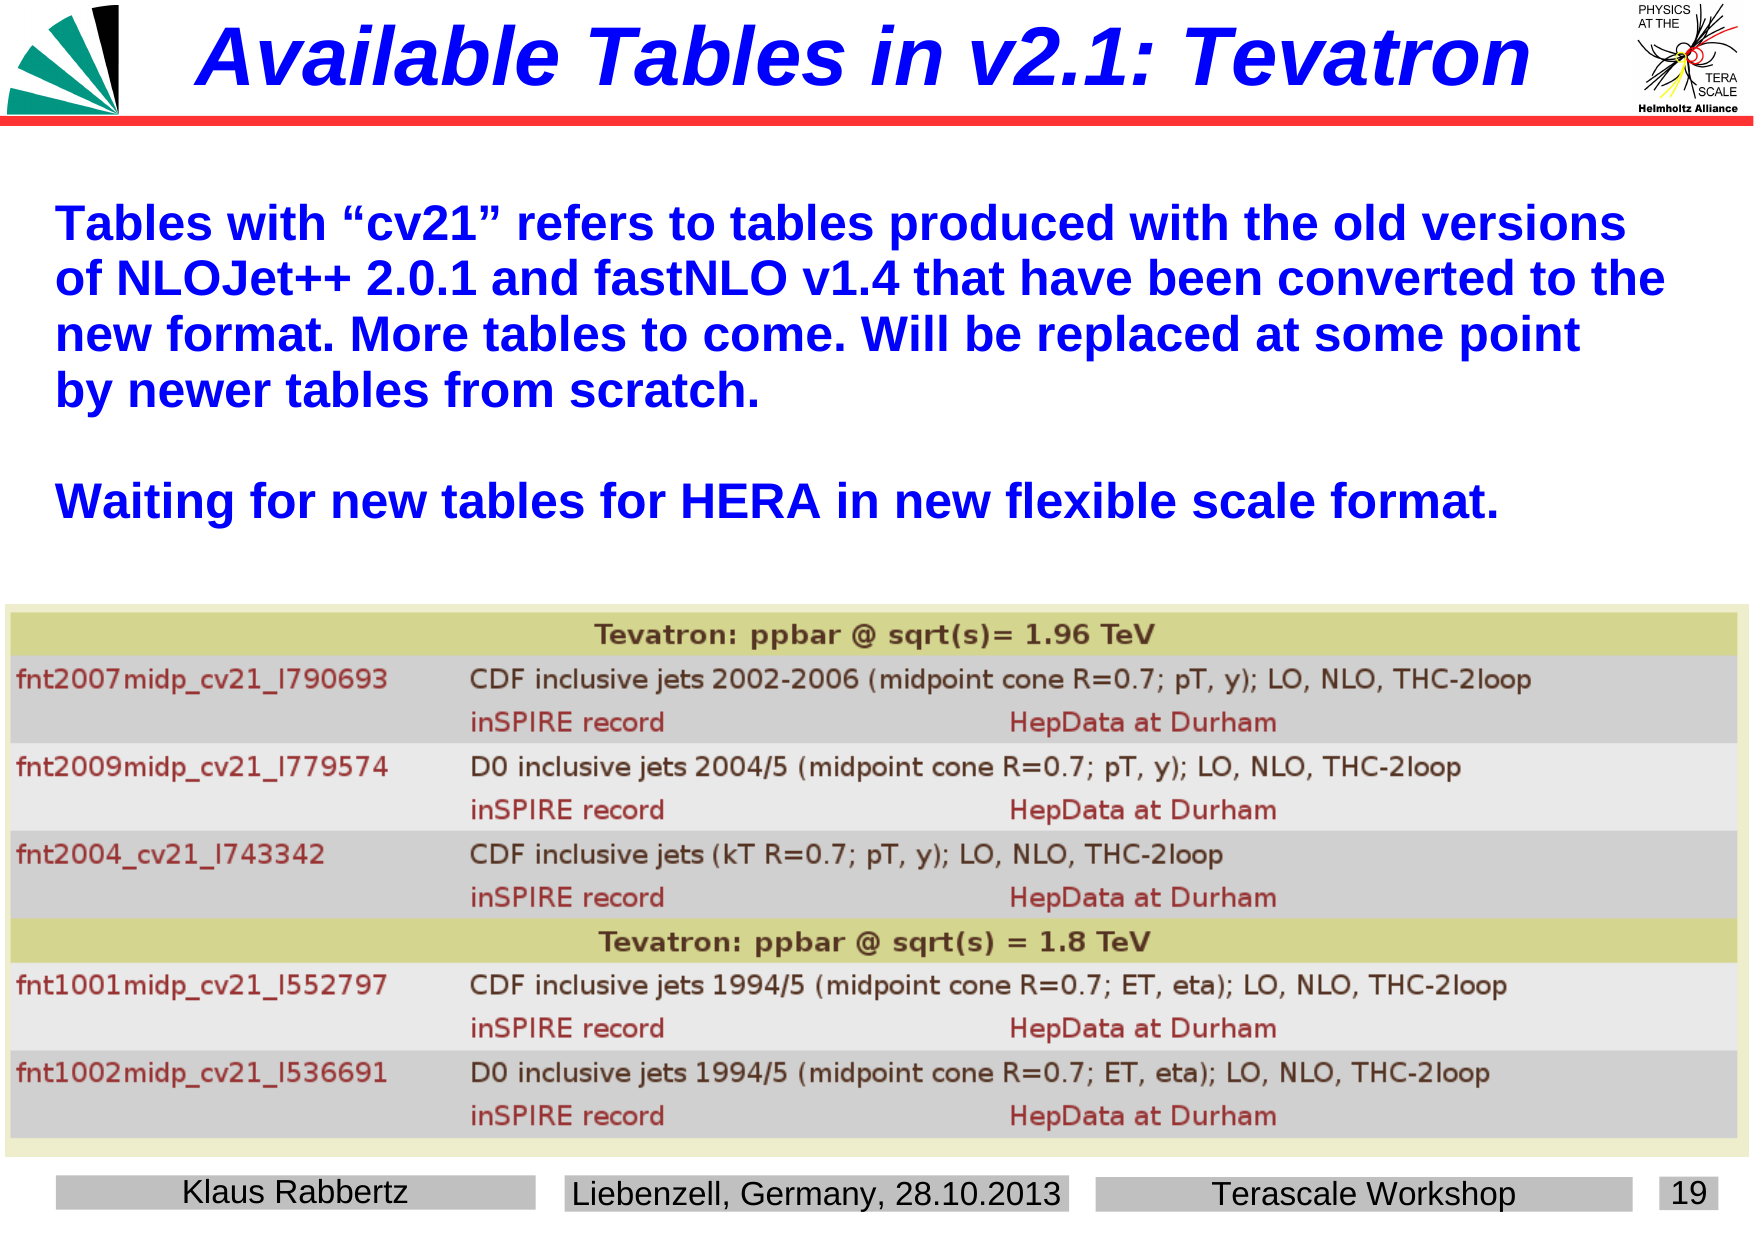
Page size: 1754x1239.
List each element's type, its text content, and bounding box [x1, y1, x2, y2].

text_box Tables with “cv21” refers to tables produced with the old versions of NLOJet++ 2.0.1 and fastNLO v1.4 that have been converted to the new format. More tables to come. Will be replaced at some point by newer tables from scratch. Waiting for new tables for HERA in new flexible scale format. [43, 189, 1680, 536]
picture [5, 604, 1749, 1157]
title Available Tables in v2.1: Tevatron [123, 0, 1606, 114]
picture [7, 5, 119, 116]
picture [1631, 1, 1745, 115]
